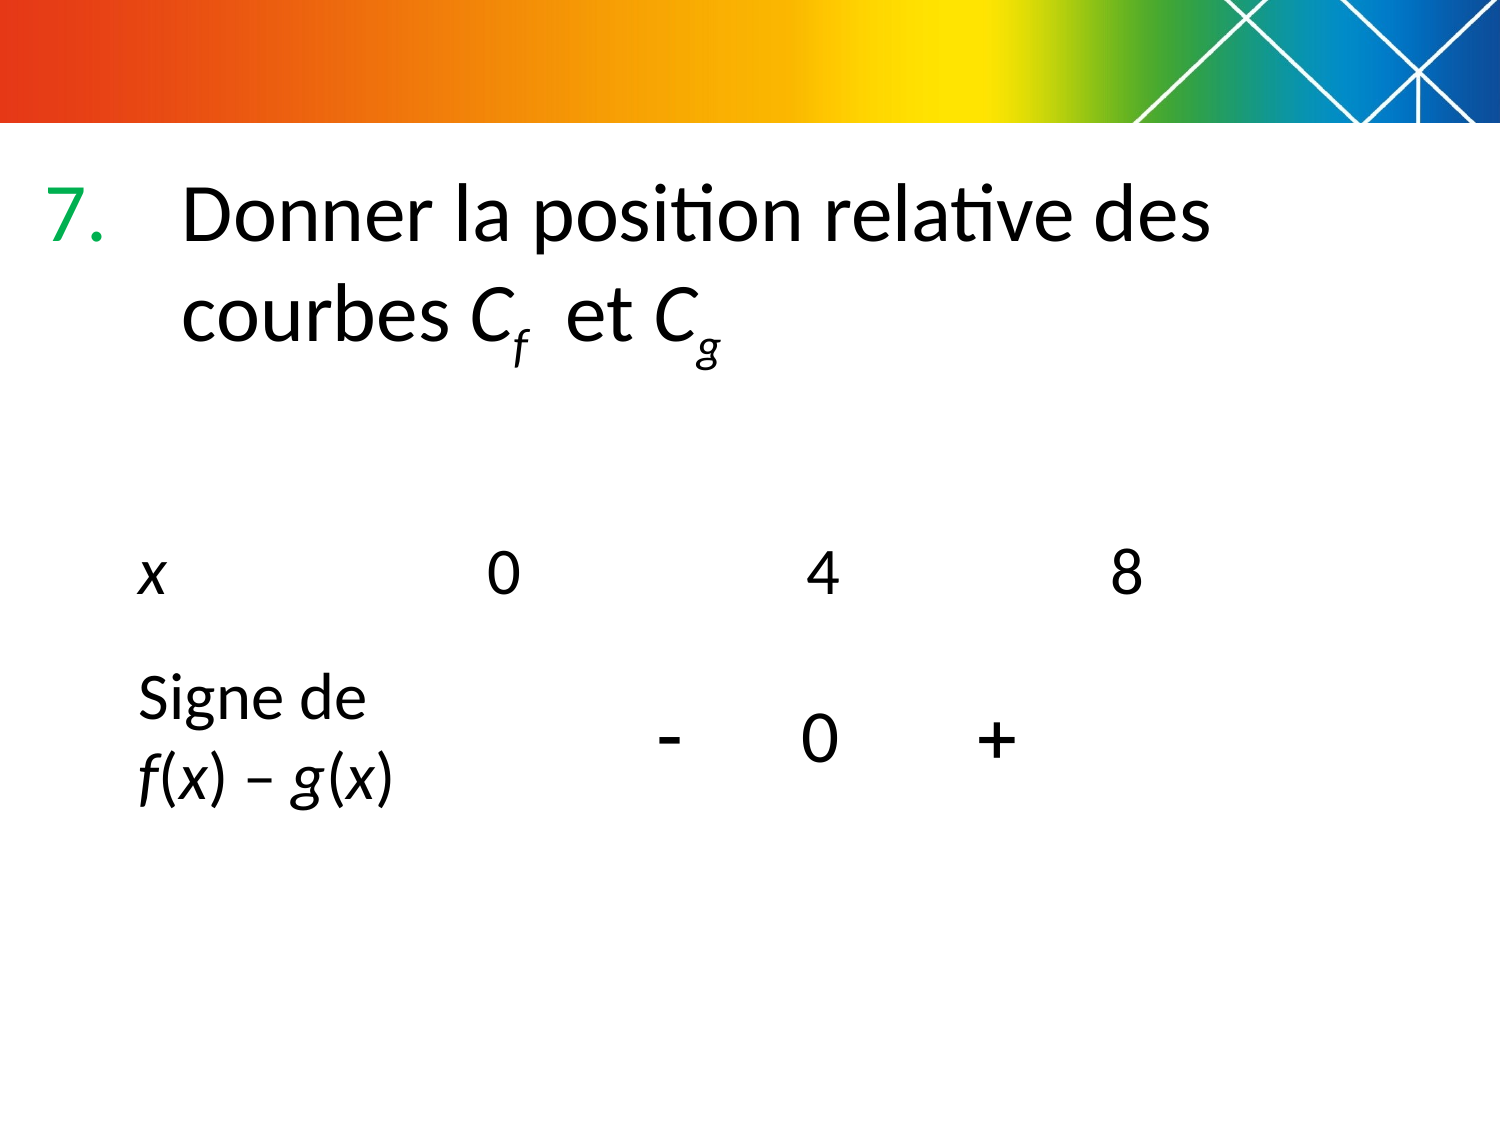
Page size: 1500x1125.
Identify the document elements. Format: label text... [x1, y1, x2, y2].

table_header x [124, 492, 473, 645]
picture [0, 0, 1359, 123]
picture [1340, 0, 1500, 123]
title Donner la position relative des courbes Cf et Cg [29, 148, 1500, 383]
table_cell  0  [473, 645, 1218, 820]
table_header 0 4 8 [473, 492, 1218, 645]
table_cell Signe de f(x) – g(x) [124, 645, 473, 820]
